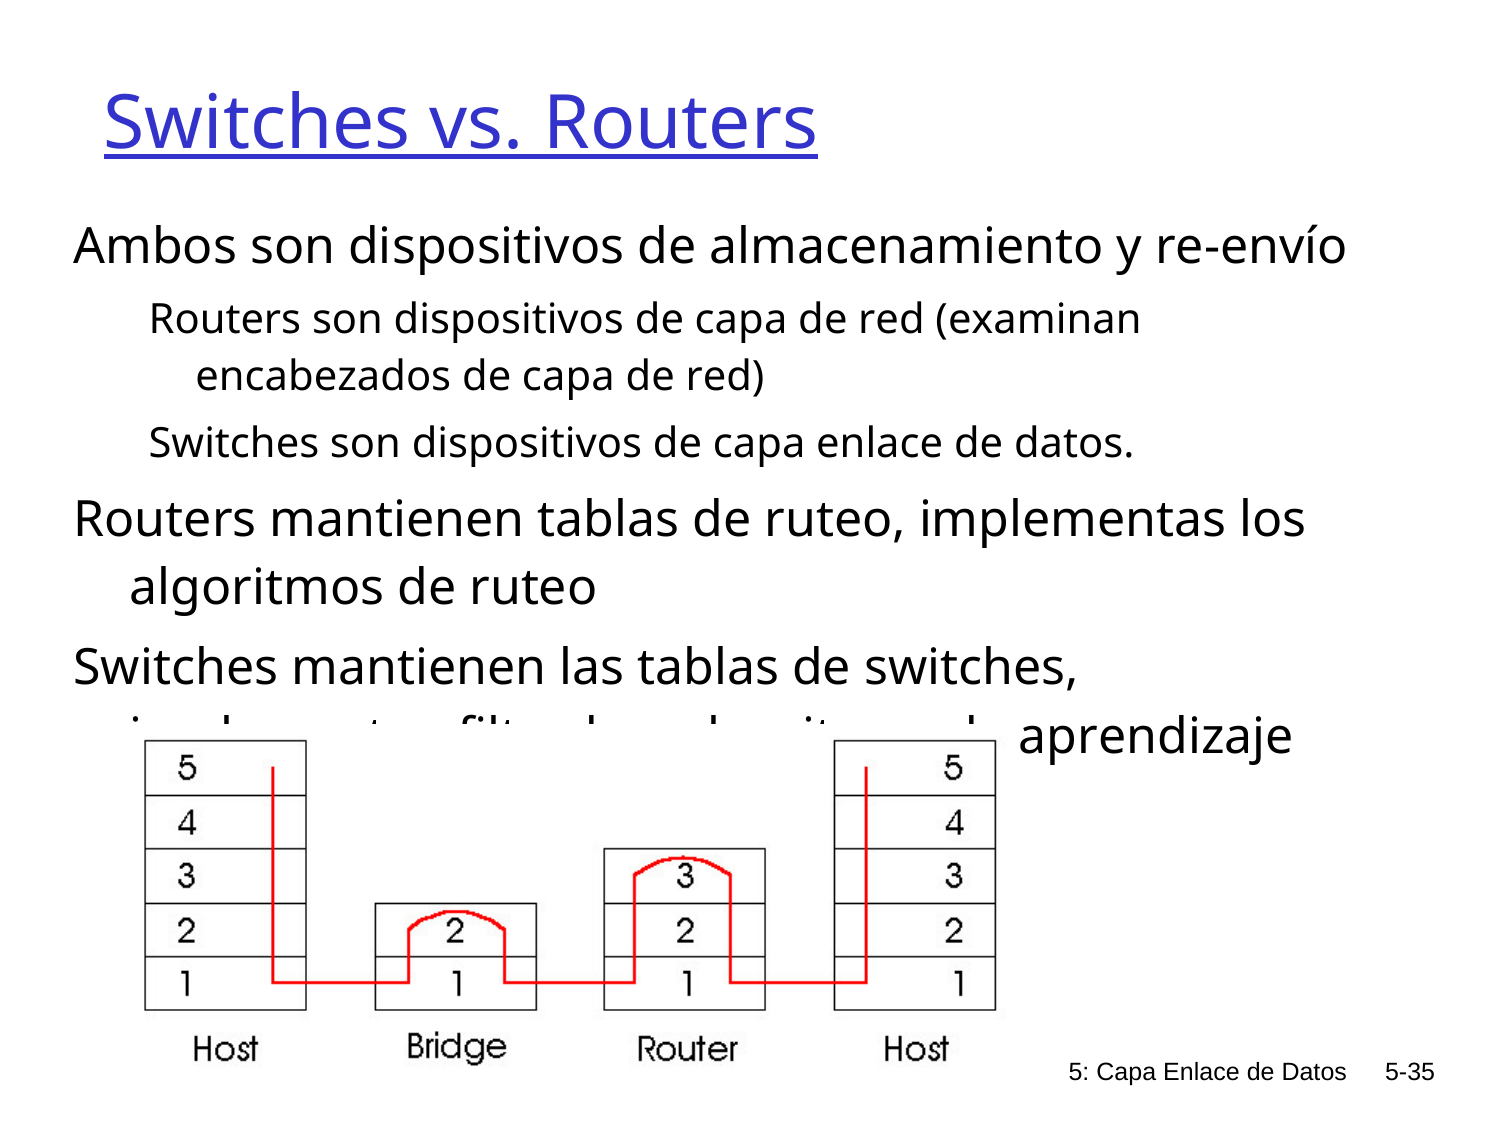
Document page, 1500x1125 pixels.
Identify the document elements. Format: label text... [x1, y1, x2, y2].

title Switches vs. Routers [89, 25, 1365, 202]
picture [121, 724, 1017, 1079]
list Ambos son dispositivos de almacenamiento y re-envío Routers son dispositivos de capa de red (examinan encabezados de capa de red) Switches son dispositivos de capa enlace de datos. Routers mantienen tablas de ruteo, implementas los algoritmos de ruteo Switches mantienen las tablas de switches, implementan filtrado y algoritmos de aprendizaje [58, 202, 1399, 786]
